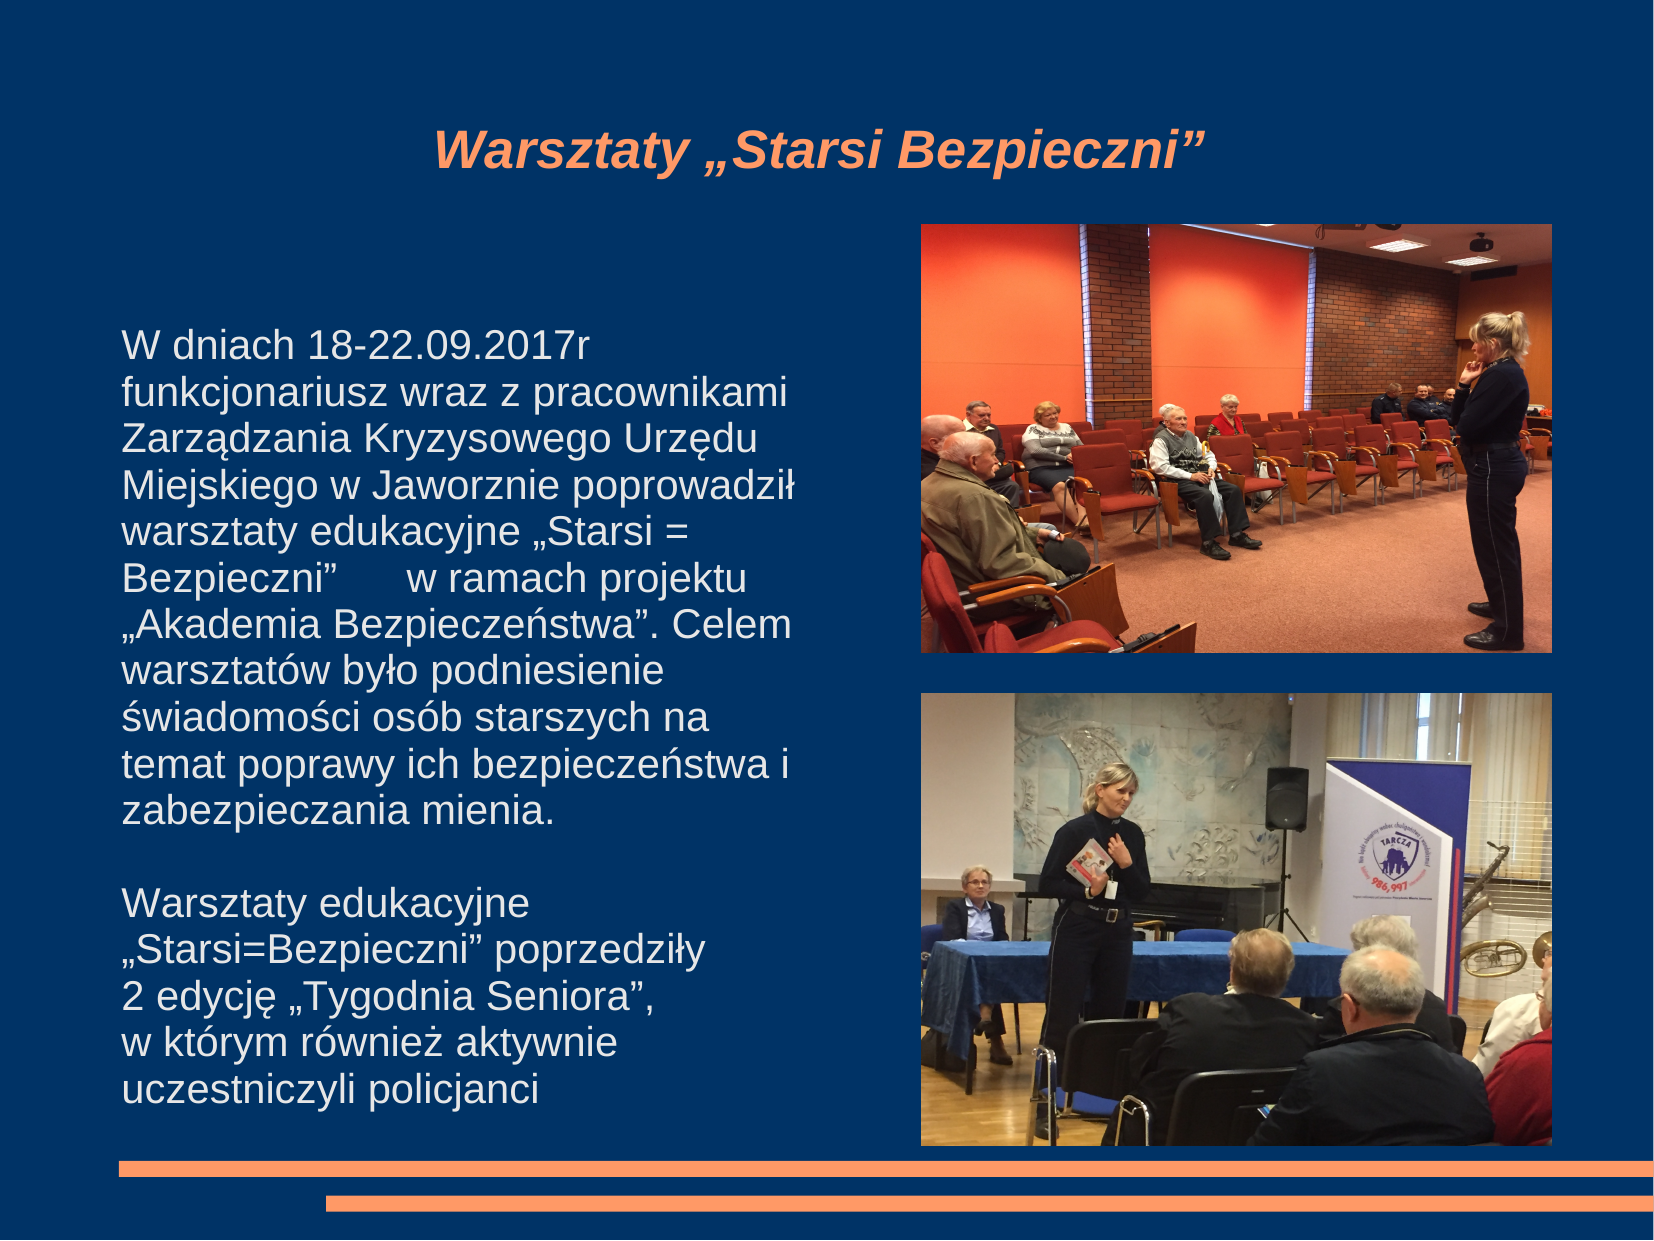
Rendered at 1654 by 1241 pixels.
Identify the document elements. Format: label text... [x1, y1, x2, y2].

title Warsztaty „Starsi Bezpieczni” [121, 46, 1534, 254]
picture [921, 224, 1552, 653]
picture [921, 693, 1552, 1146]
list W dniach 18-22.09.2017r funkcjonariusz wraz z pracownikami Zarządzania Kryzysowego Urzędu Miejskiego w Jaworznie poprowadził warsztaty edukacyjne „Starsi = Bezpieczni” w ramach projektu „Akademia Bezpieczeństwa”. Celem warsztatów było podniesienie świadomości osób starszych na temat poprawy ich bezpieczeństwa i zabezpieczania mienia. Warsztaty edukacyjne „Starsi=Bezpieczni” poprzedziły 2 edycję „Tygodnia Seniora”, w którym również aktywnie uczestniczyli policjanci [121, 322, 824, 1118]
